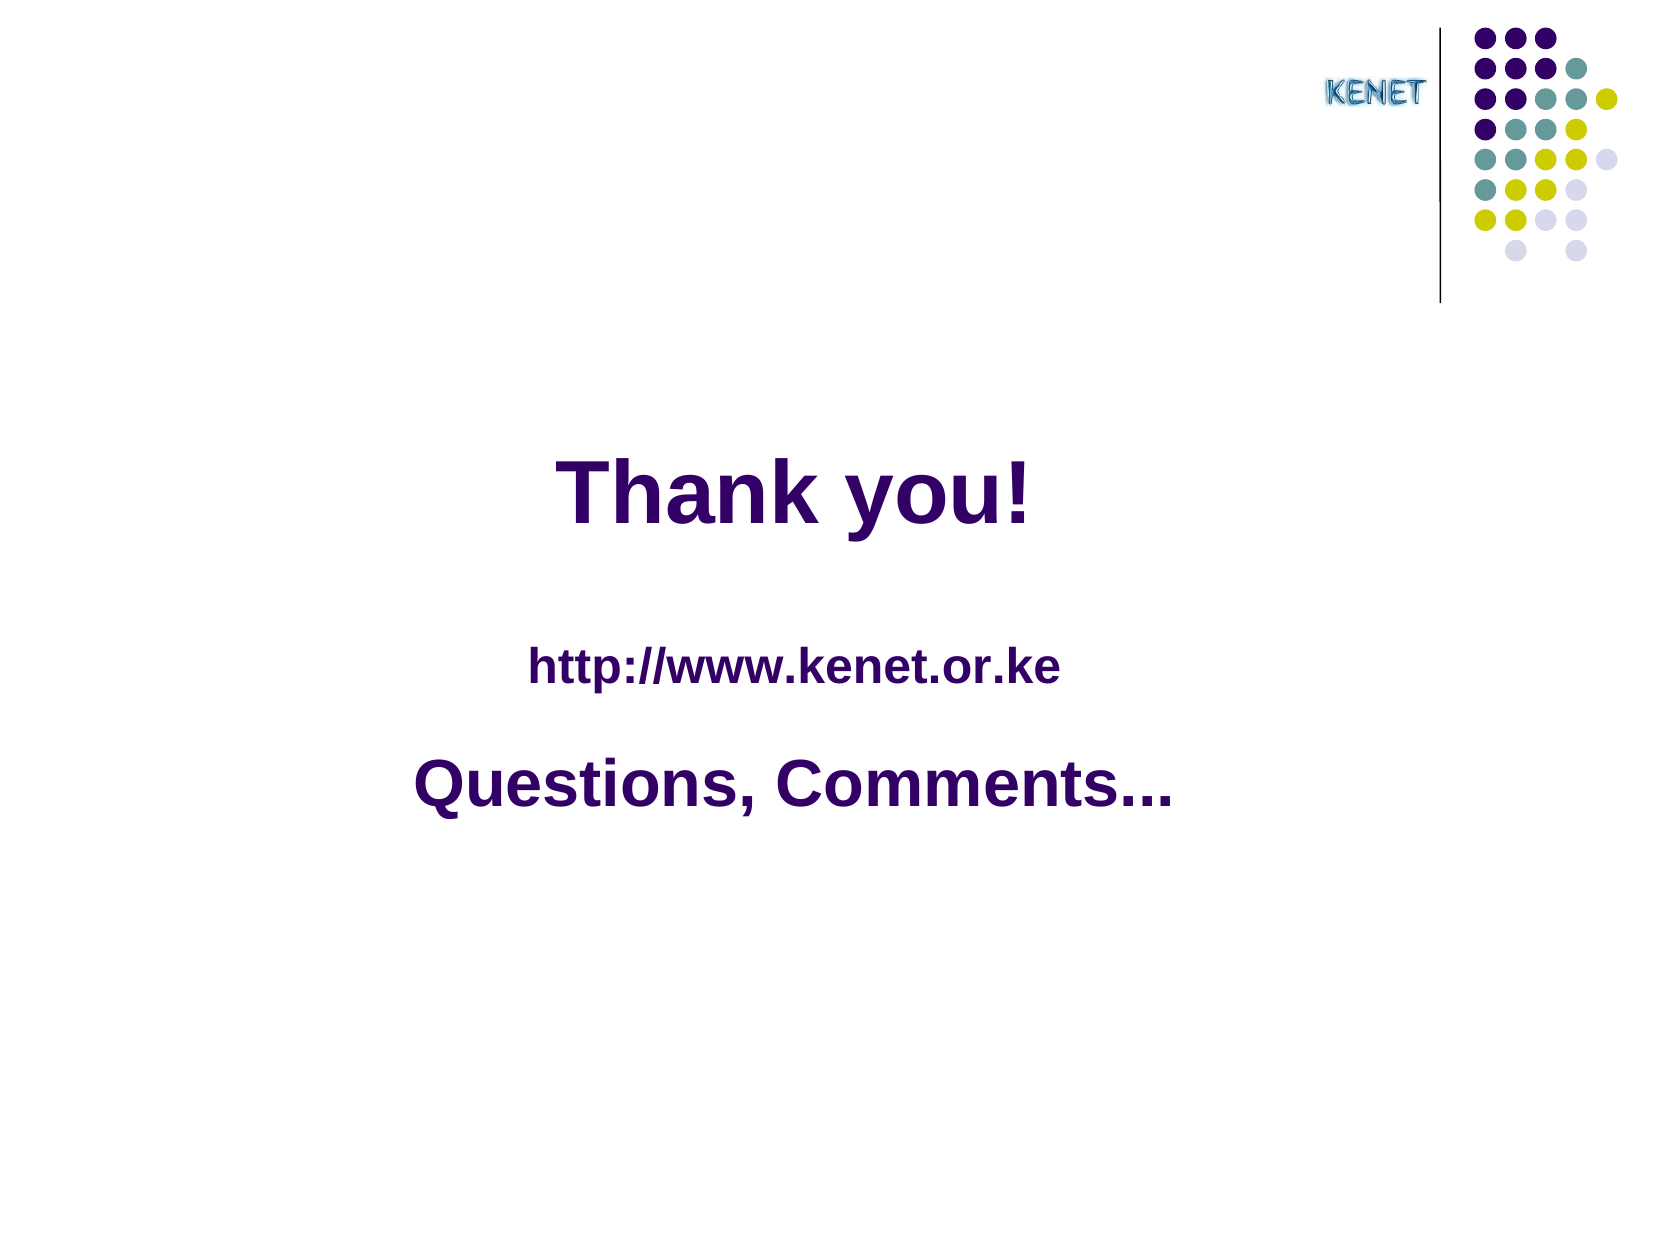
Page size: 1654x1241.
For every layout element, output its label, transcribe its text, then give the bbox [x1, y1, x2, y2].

title Thank you! http://www.kenet.or.ke Questions, Comments... [112, 409, 1477, 858]
picture [1321, 77, 1428, 107]
